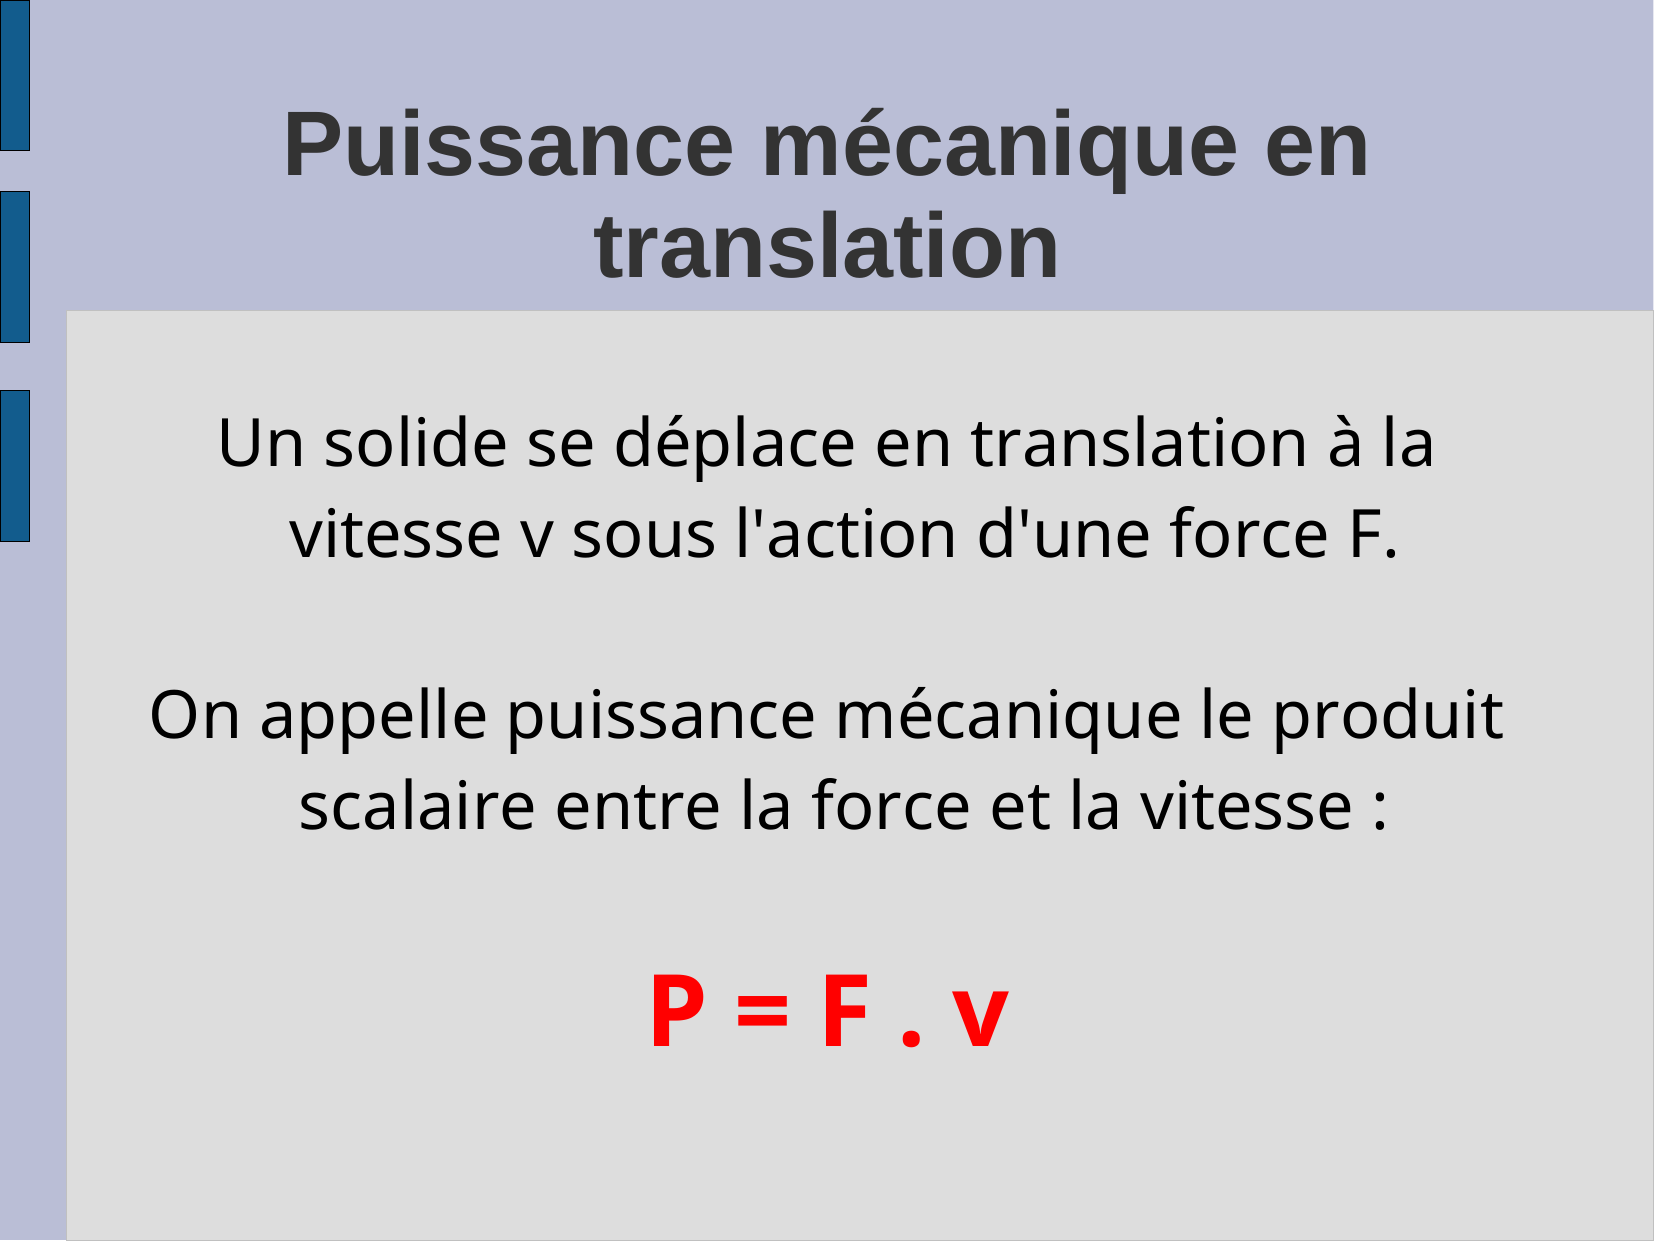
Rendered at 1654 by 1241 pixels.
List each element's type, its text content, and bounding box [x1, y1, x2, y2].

subtitle Un solide se déplace en translation à la vitesse v sous l'action d'une force F. On appelle puissance mécanique le produit scalaire entre la force et la vitesse : P = F . v [121, 352, 1534, 1119]
title Puissance mécanique en translation [121, 92, 1534, 298]
